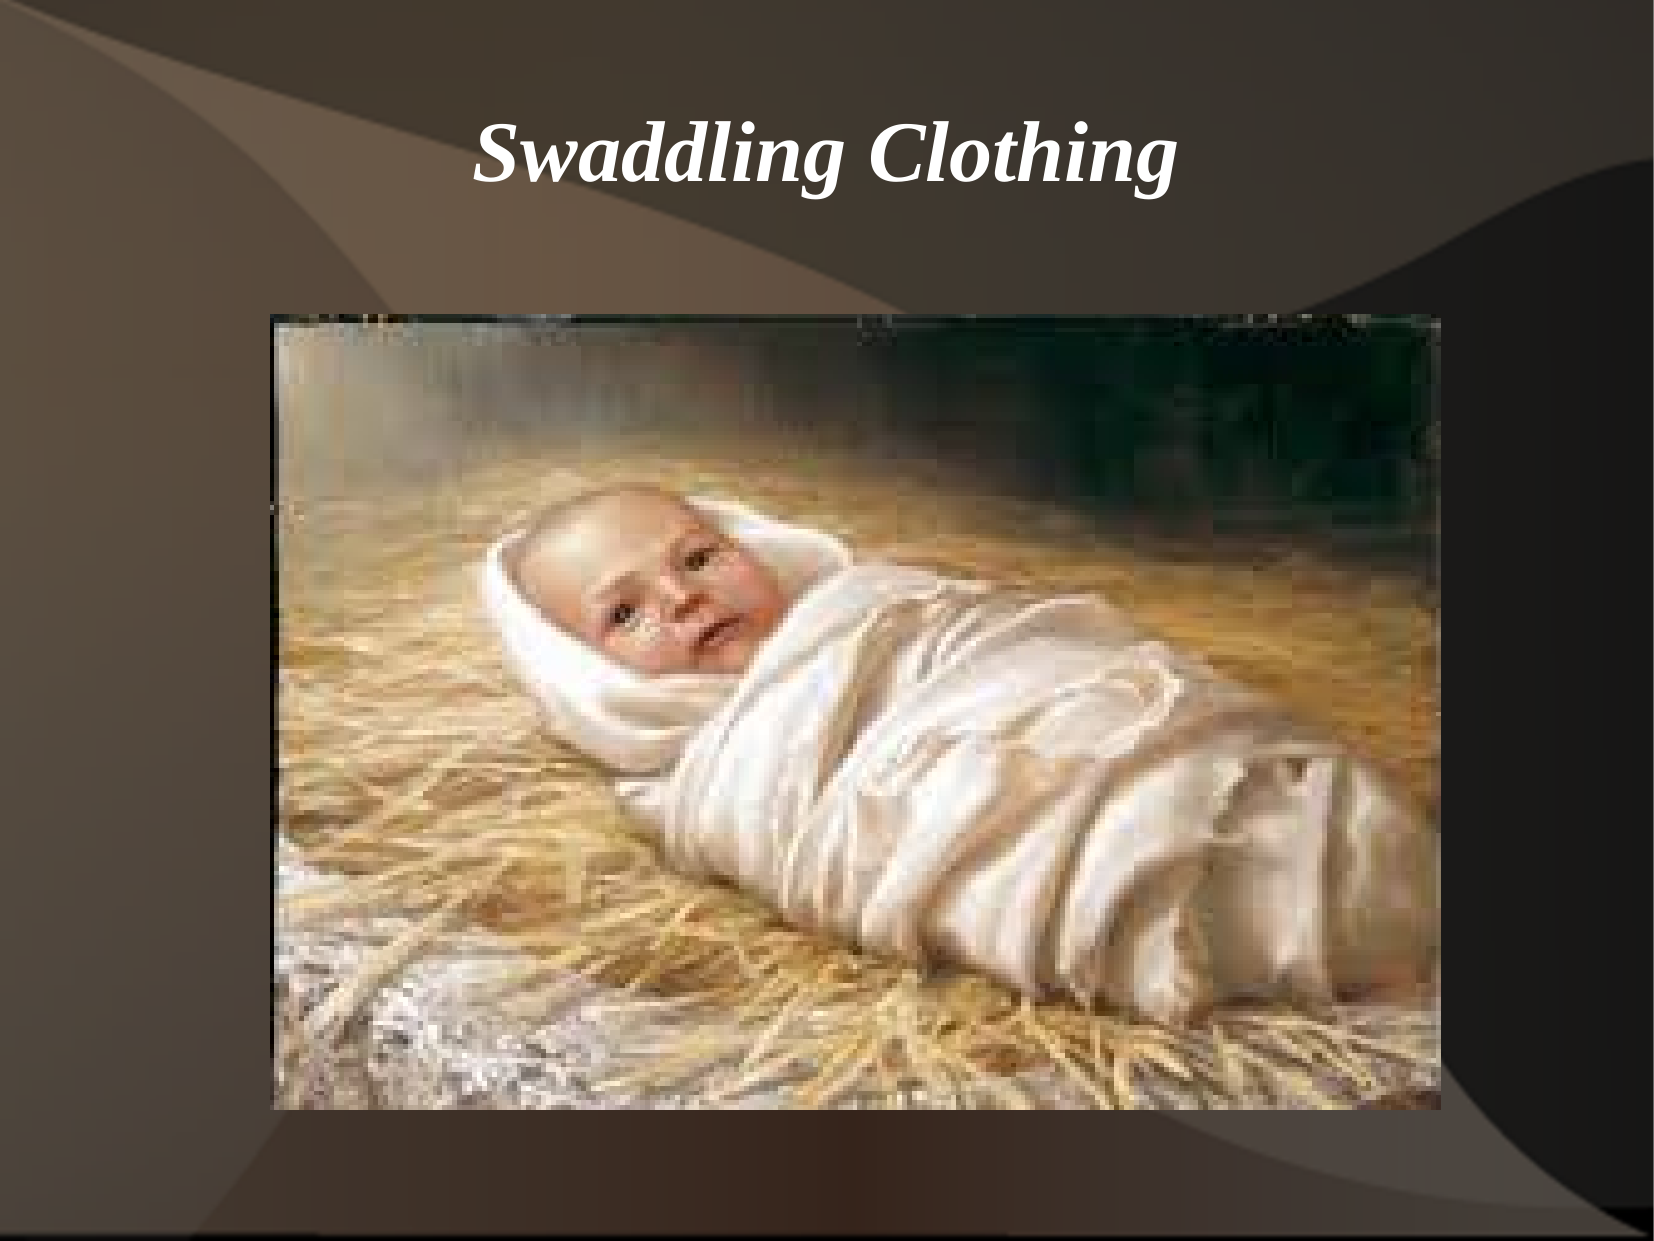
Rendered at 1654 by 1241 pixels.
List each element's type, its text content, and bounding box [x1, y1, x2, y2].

picture [0, 0, 1654, 1241]
title Swaddling Clothing [82, 49, 1571, 257]
